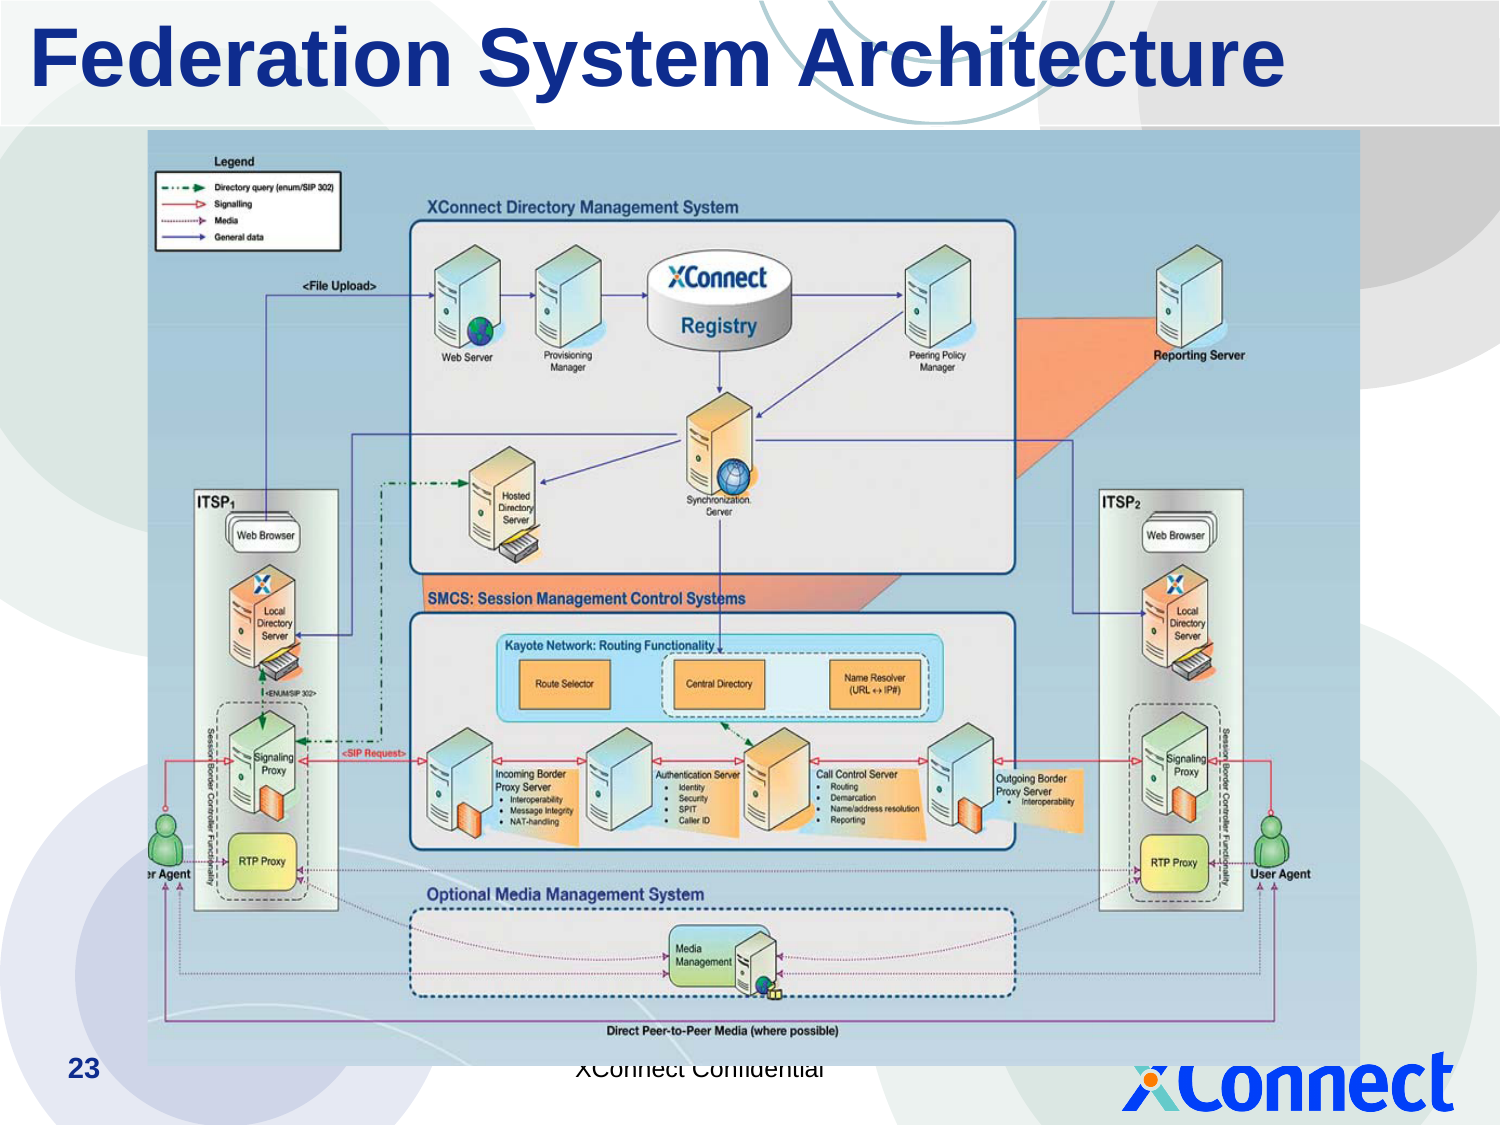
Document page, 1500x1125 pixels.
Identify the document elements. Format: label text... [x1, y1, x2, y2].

picture [147, 130, 1459, 1118]
title Federation System Architecture [29, 14, 1483, 108]
